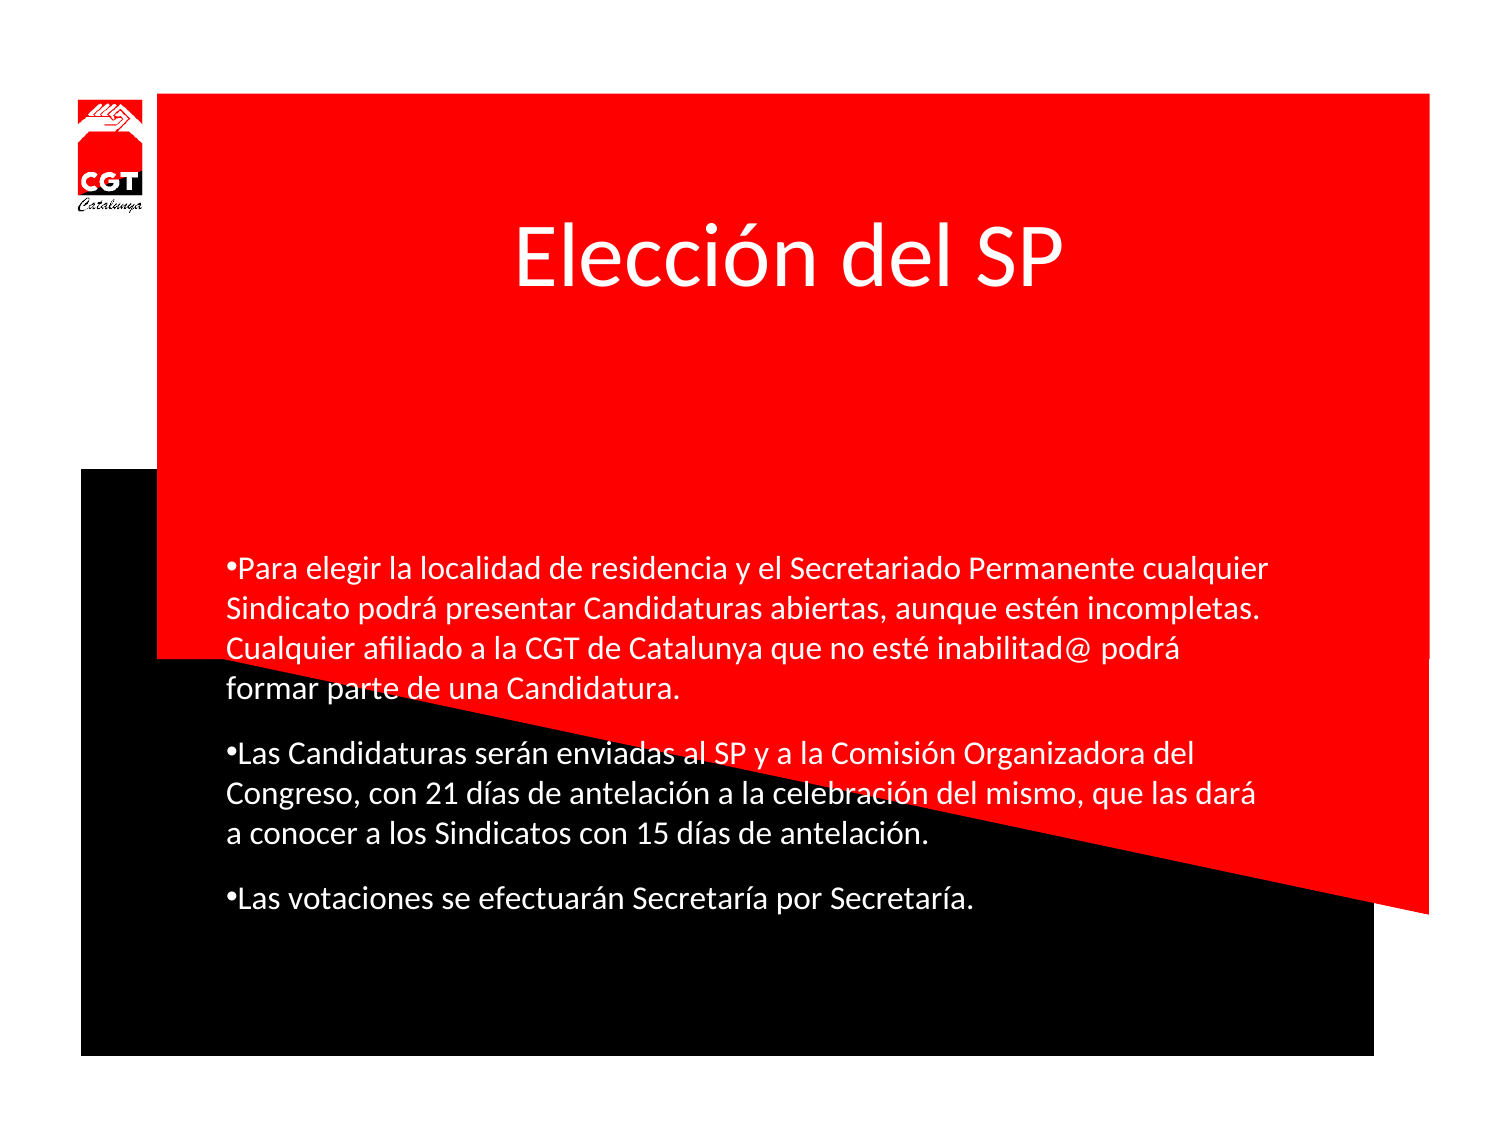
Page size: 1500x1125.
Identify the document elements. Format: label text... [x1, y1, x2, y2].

chart [70, 93, 153, 220]
text_box Para elegir la localidad de residencia y el Secretariado Permanente cualquier Sindicato podrá presentar Candidaturas abiertas, aunque estén incompletas. Cualquier afiliado a la CGT de Catalunya que no esté inabilitad@ podrá formar parte de una Candidatura. Las Candidaturas serán enviadas al SP y a la Comisión Organizadora del Congreso, con 21 días de antelación a la celebración del mismo, que las dará a conocer a los Sindicatos con 15 días de antelación. Las votaciones se efectuarán Secretaría por Secretaría. [210, 538, 1290, 926]
text_box [81, 93, 1430, 1055]
title Elección del SP [152, 128, 1428, 370]
